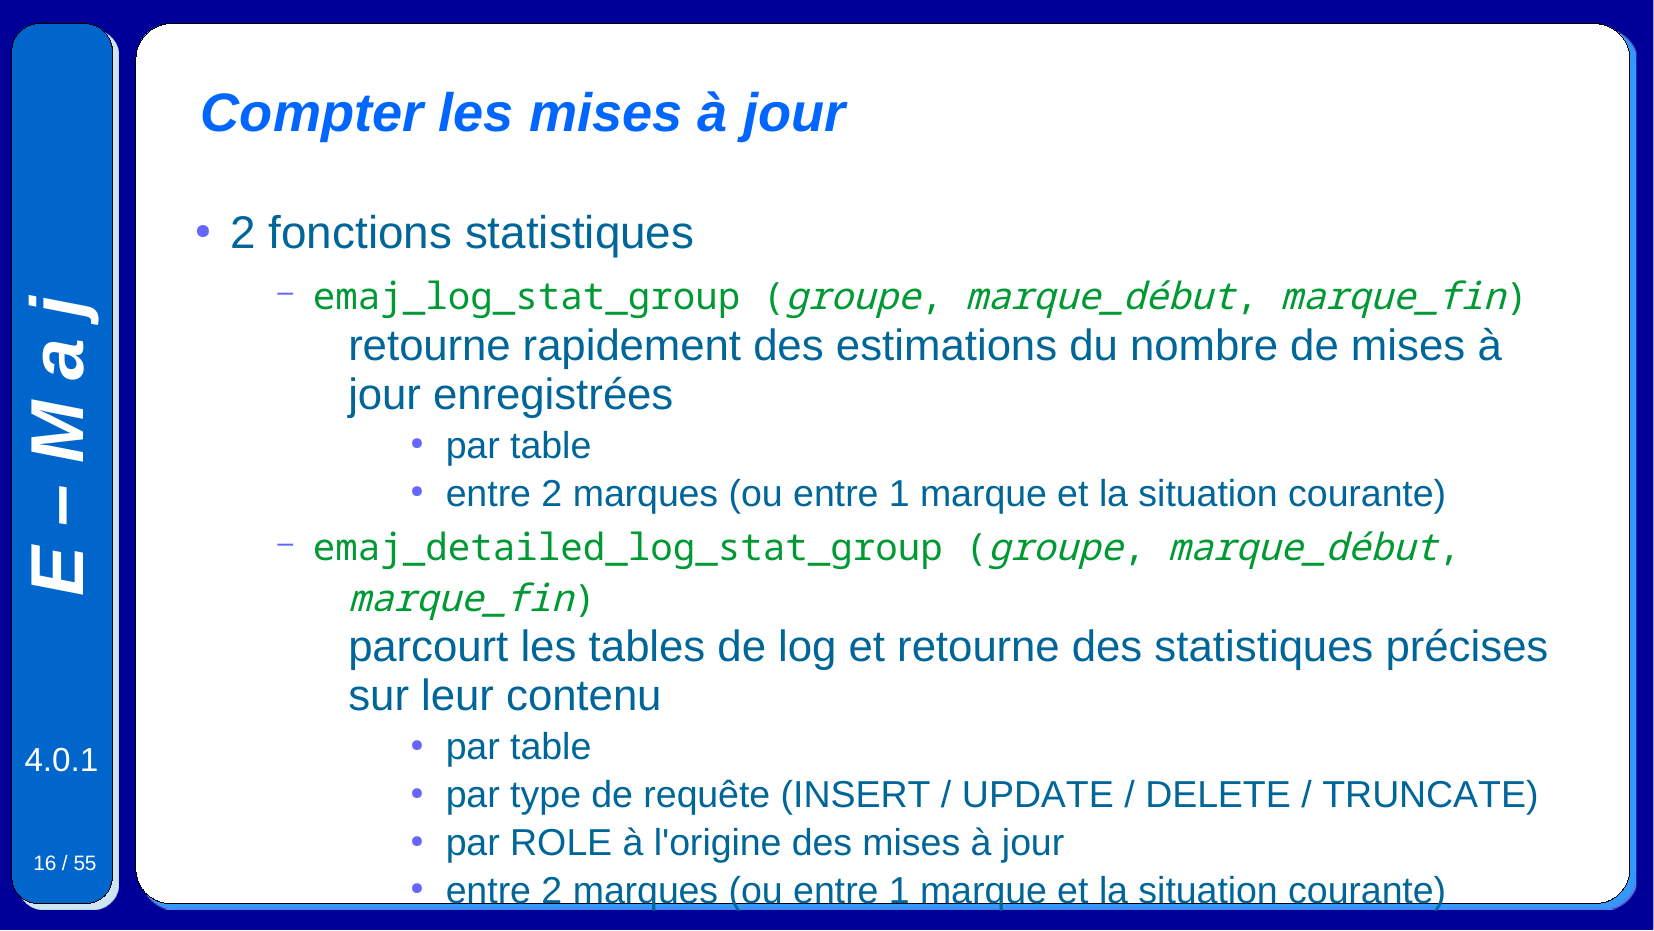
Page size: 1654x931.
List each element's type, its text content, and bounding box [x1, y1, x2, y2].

title Compter les mises à jour [200, 34, 1575, 191]
list 2 fonctions statistiques emaj_log_stat_group (groupe, marque_début, marque_fin) retourne rapidement des estimations du nombre de mises à jour enregistrées par table entre 2 marques (ou entre 1 marque et la situation courante) emaj_detailed_log_stat_group (groupe, marque_début, marque_fin) parcourt les tables de log et retourne des statistiques précises sur leur contenu par table par type de requête (INSERT / UPDATE / DELETE / TRUNCATE) par ROLE à l'origine des mises à jour entre 2 marques (ou entre 1 marque et la situation courante) [177, 206, 1587, 889]
